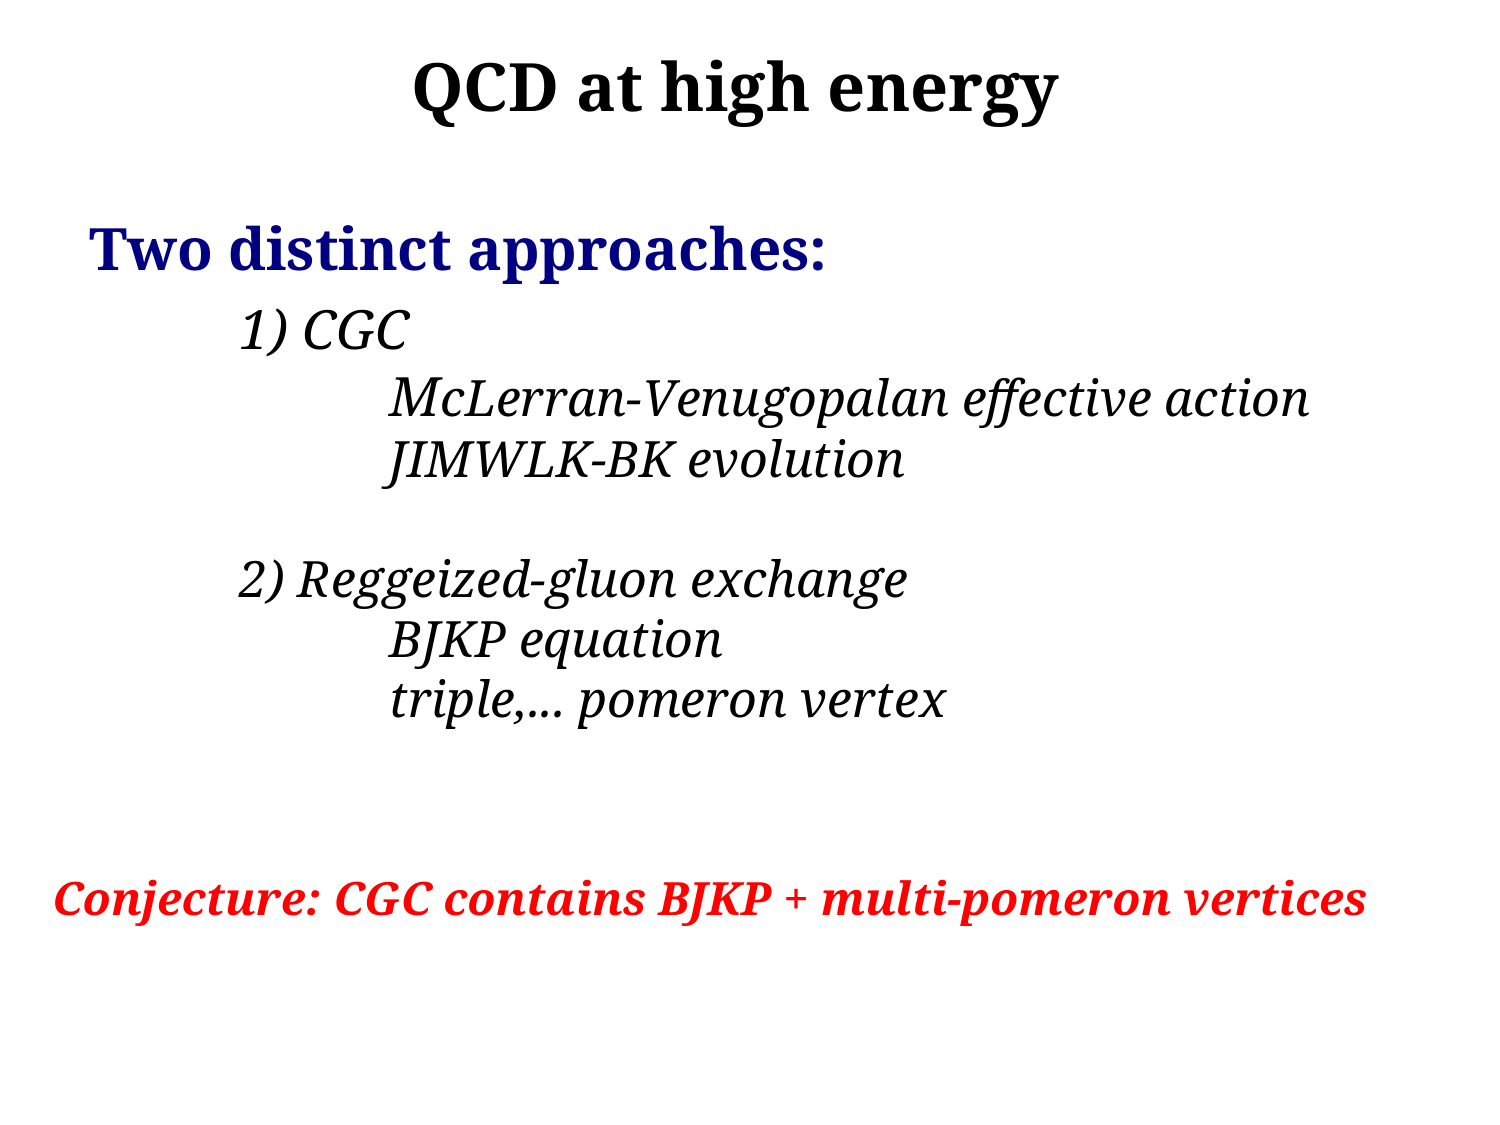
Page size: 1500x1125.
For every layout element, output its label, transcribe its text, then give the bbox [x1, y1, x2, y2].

text_box Two distinct approaches: 1) CGC McLerran-Venugopalan effective action JIMWLK-BK evolution 2) Reggeized-gluon exchange BJKP equation triple,... pomeron vertex [75, 205, 1463, 735]
text_box Conjecture: CGC contains BJKP + multi-pomeron vertices [37, 862, 1463, 938]
text_box QCD at high energy [396, 37, 1088, 133]
